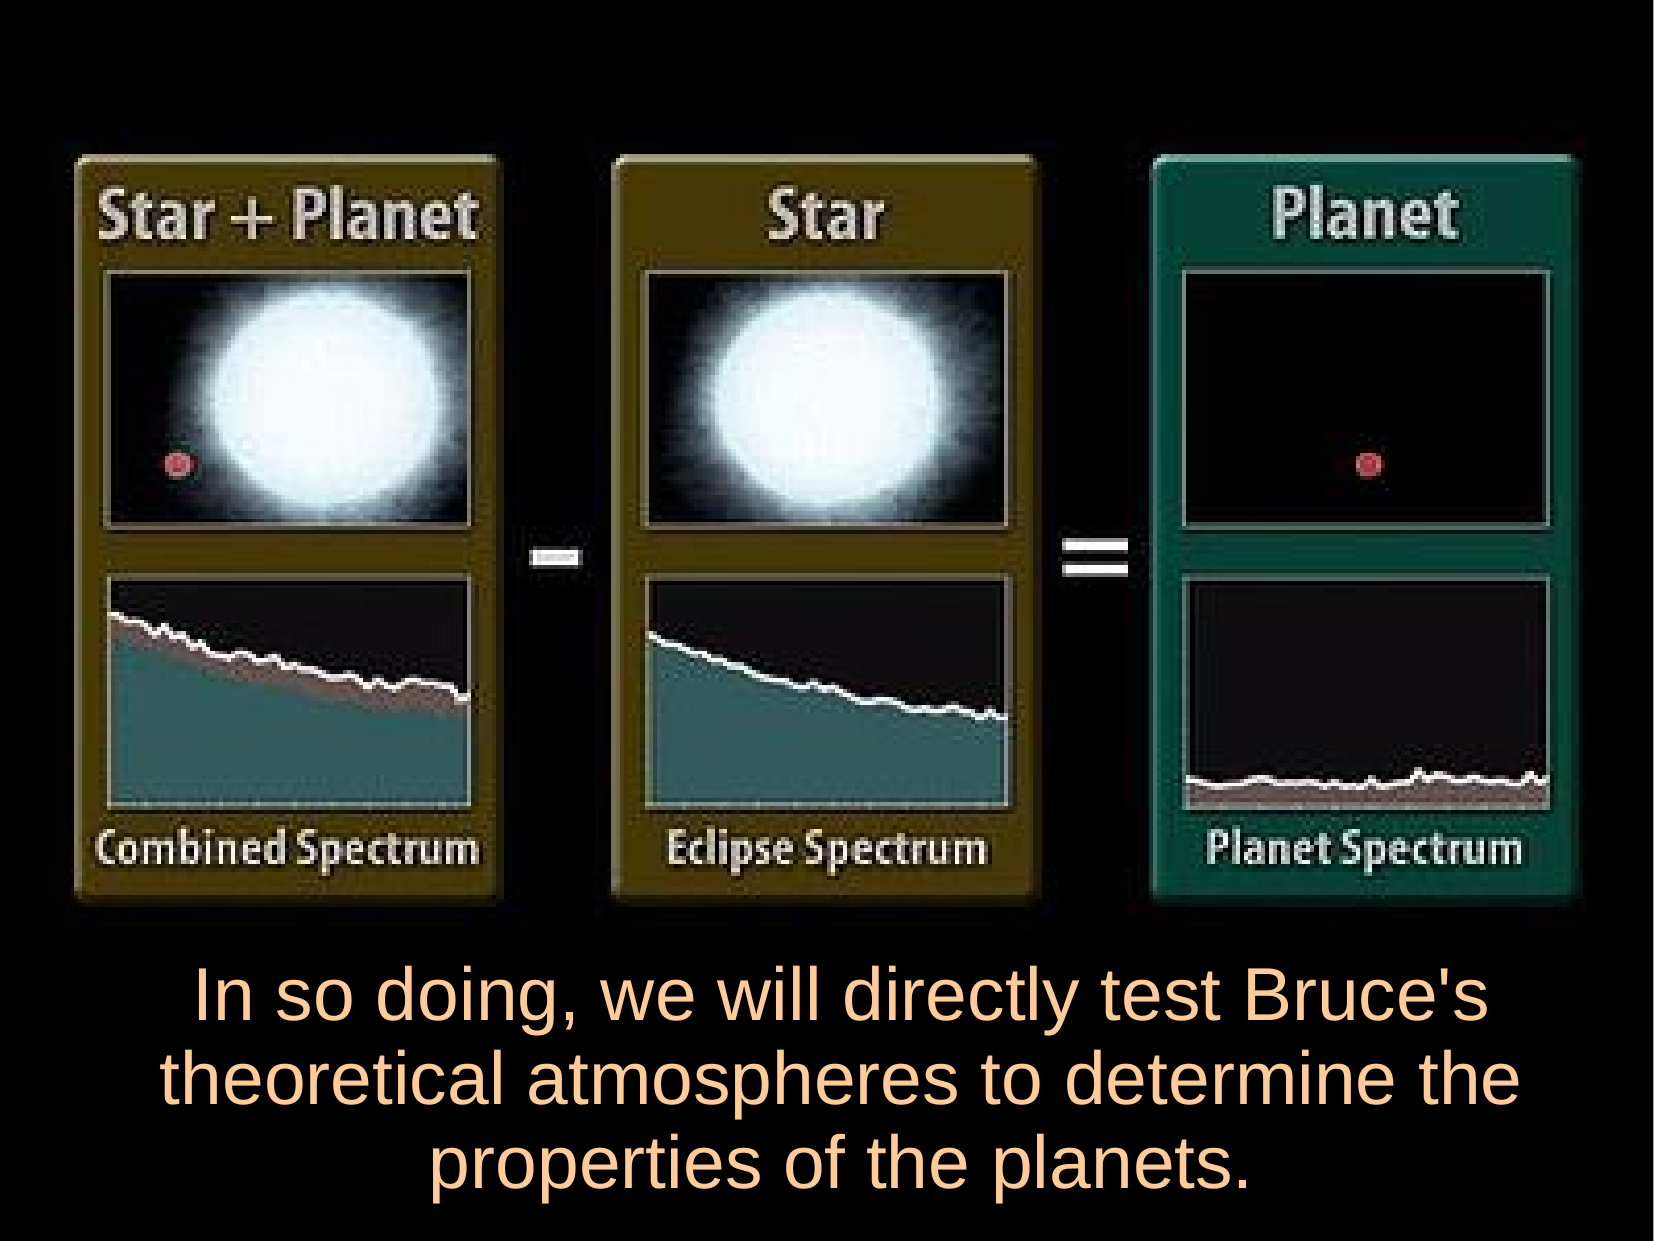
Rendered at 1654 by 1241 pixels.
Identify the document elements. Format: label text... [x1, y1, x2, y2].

picture [0, 0, 1654, 1241]
text_box In so doing, we will directly test Bruce's theoretical atmospheres to determine the properties of the planets. [30, 945, 1654, 1212]
